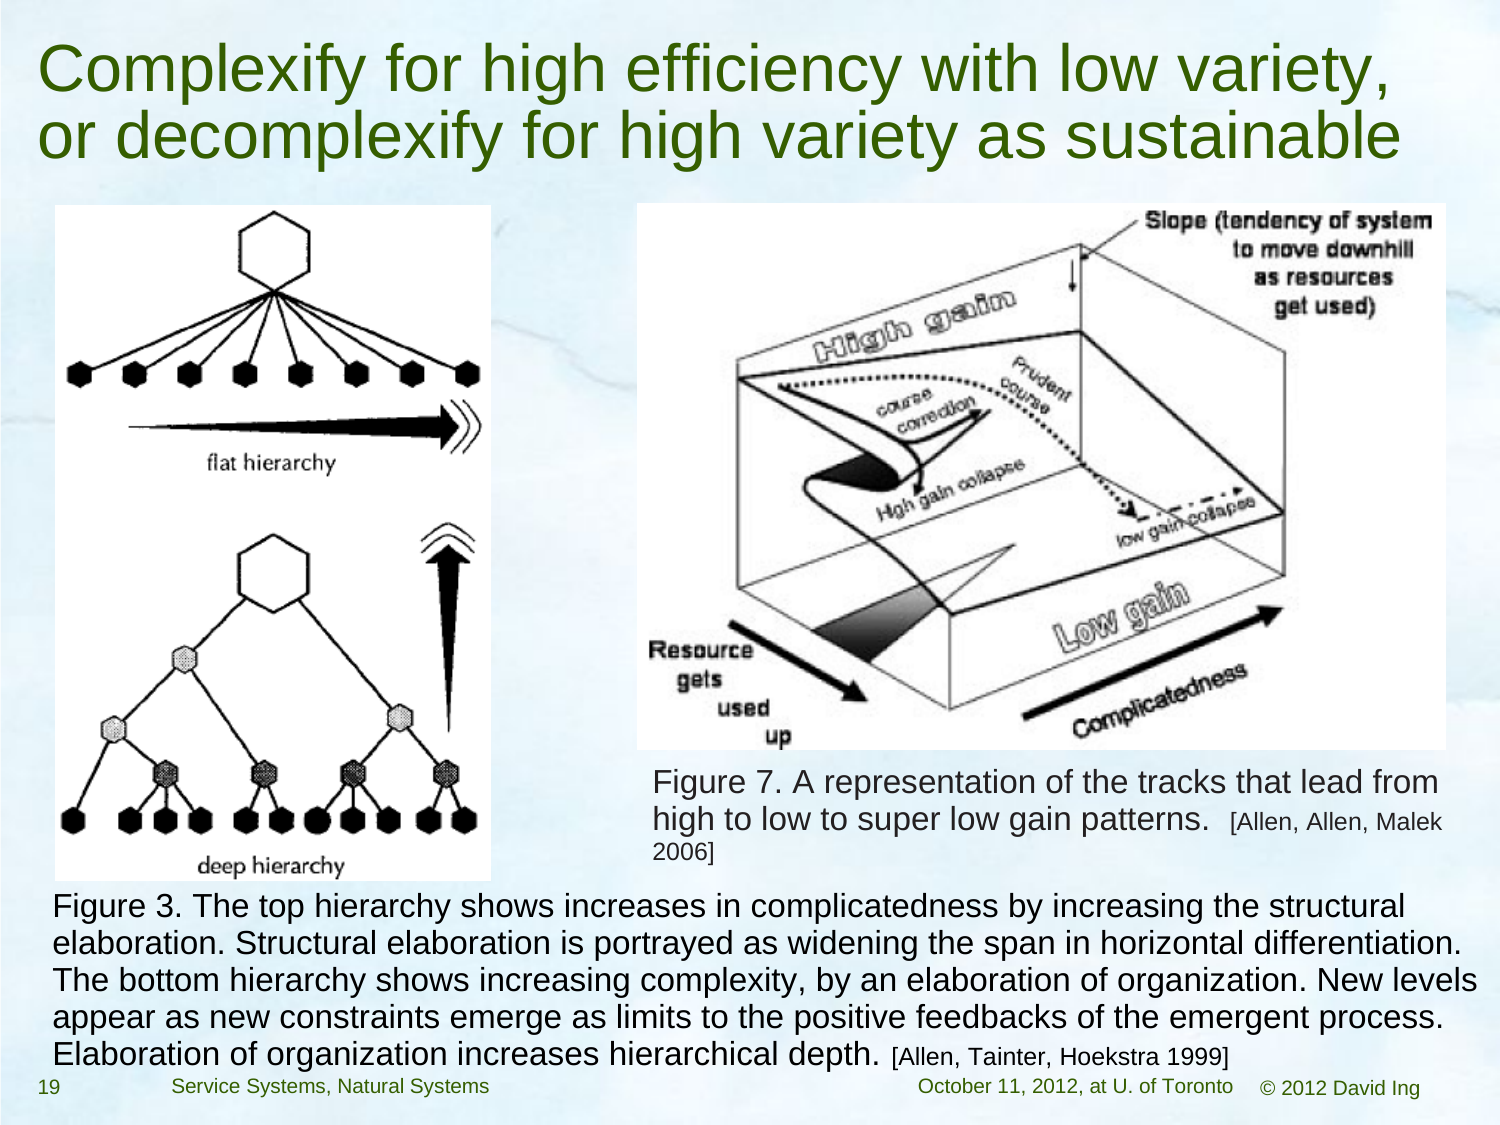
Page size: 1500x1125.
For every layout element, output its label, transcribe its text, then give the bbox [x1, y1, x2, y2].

picture [964, 1083, 970, 1092]
picture [342, 1080, 349, 1091]
title Complexify for high efficiency with low variety, or decomplexify for high variety as sustainable [37, 37, 1463, 180]
picture [1116, 1080, 1124, 1092]
picture [0, 0, 1500, 1125]
picture [920, 1080, 930, 1092]
text_box Figure 3. The top hierarchy shows increases in complicatedness by increasing the structural elaboration. Structural elaboration is portrayed as widening the span in horizontal differentiation. The bottom hierarchy shows increasing complexity, by an elaboration of organization. New levels appear as new constraints emerge as limits to the positive feedbacks of the emergent process. Elaboration of organization increases hierarchical depth. [Allen, Tainter, Hoekstra 1999] [37, 879, 1500, 1080]
picture [1046, 1080, 1052, 1092]
picture [1295, 1082, 1301, 1094]
text_box Figure 7. A representation of the tracks that lead from high to low to super low gain patterns. [Allen, Allen, Malek 2006] [637, 755, 1463, 879]
